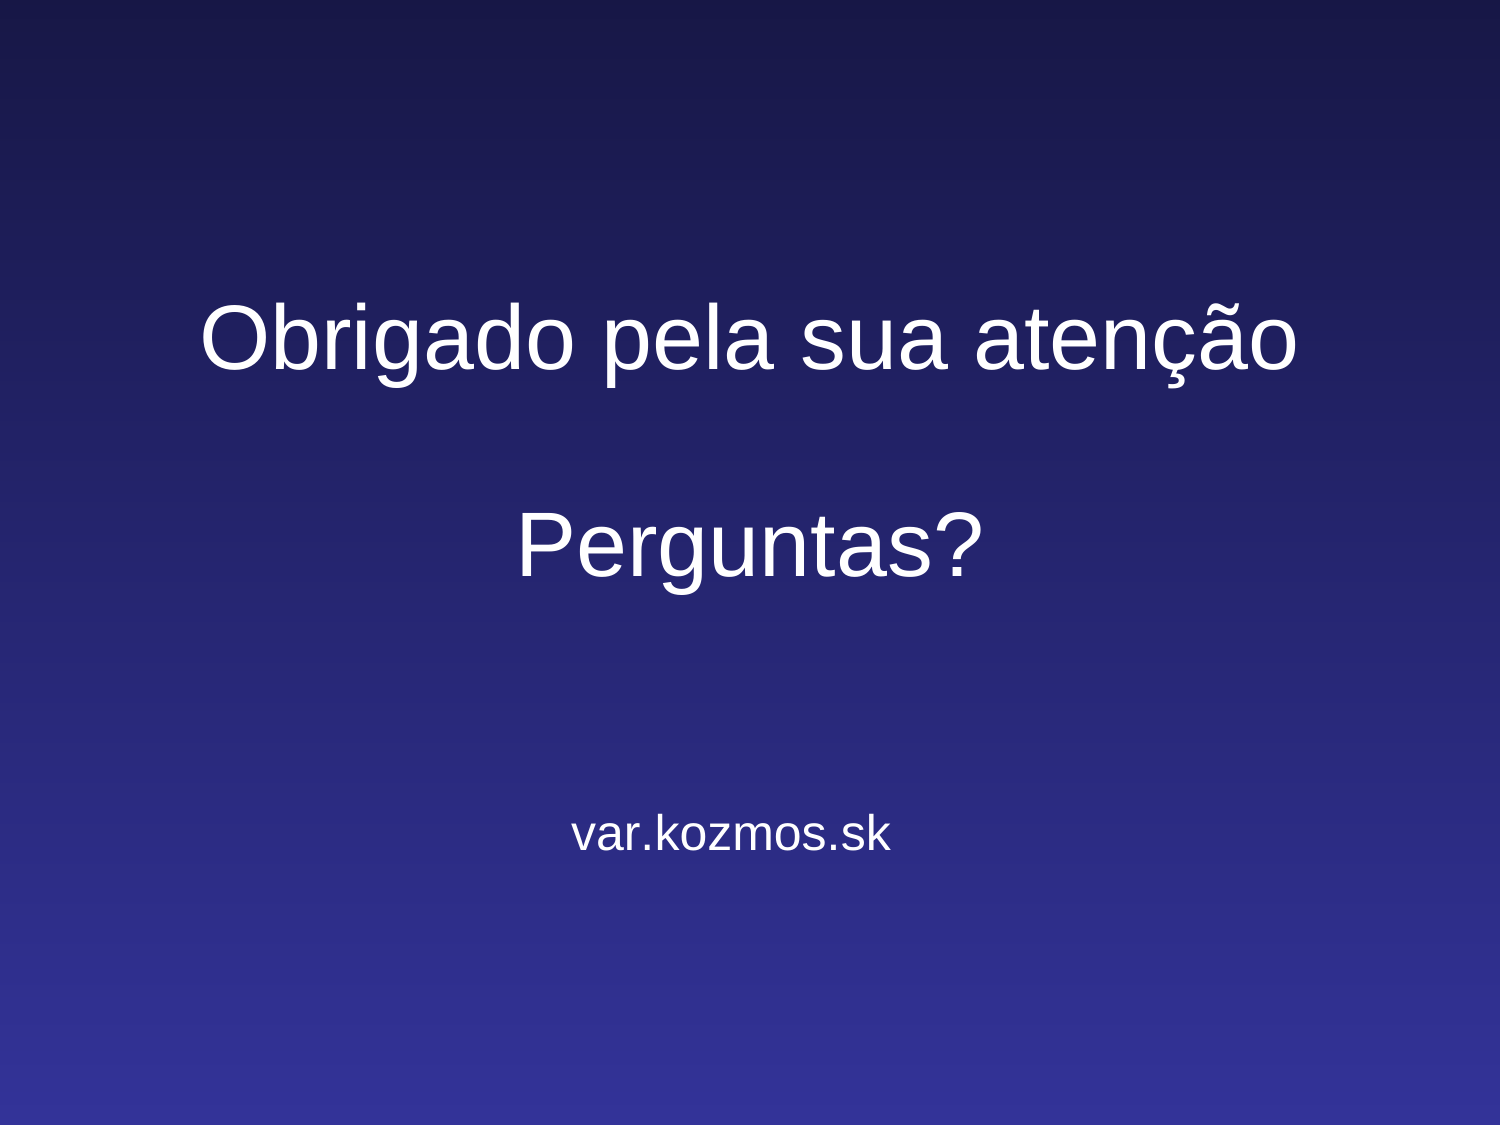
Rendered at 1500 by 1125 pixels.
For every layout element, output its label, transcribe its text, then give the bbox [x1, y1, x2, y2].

title Obrigado pela sua atenção [112, 239, 1388, 428]
title Perguntas? [112, 446, 1388, 634]
text_box var.kozmos.sk [556, 792, 906, 868]
